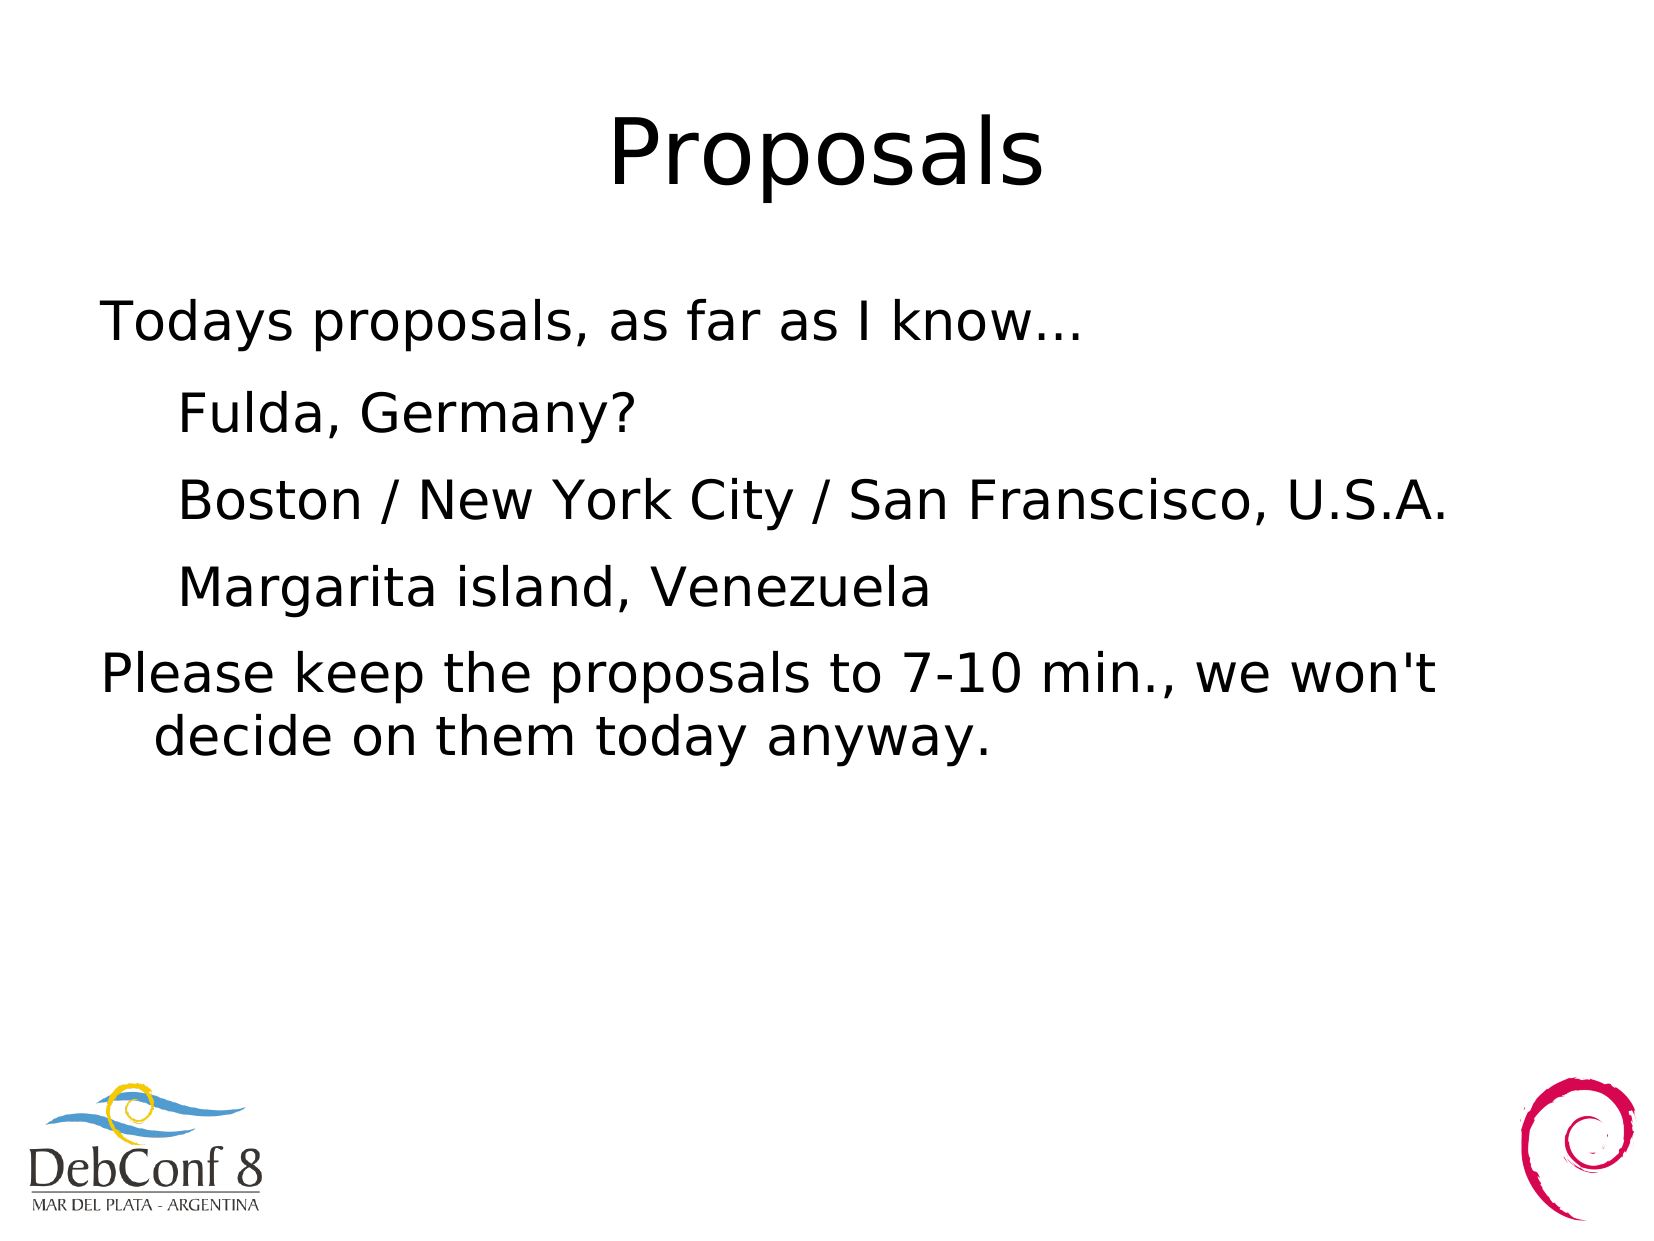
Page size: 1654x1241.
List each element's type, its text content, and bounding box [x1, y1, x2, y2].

picture [1519, 1075, 1638, 1222]
picture [29, 1082, 262, 1211]
title Proposals [82, 49, 1571, 257]
list Todays proposals, as far as I know... Fulda, Germany? Boston / New York City / San Franscisco, U.S.A. Margarita island, Venezuela Please keep the proposals to 7-10 min., we won't decide on them today anyway. [82, 290, 1571, 1109]
